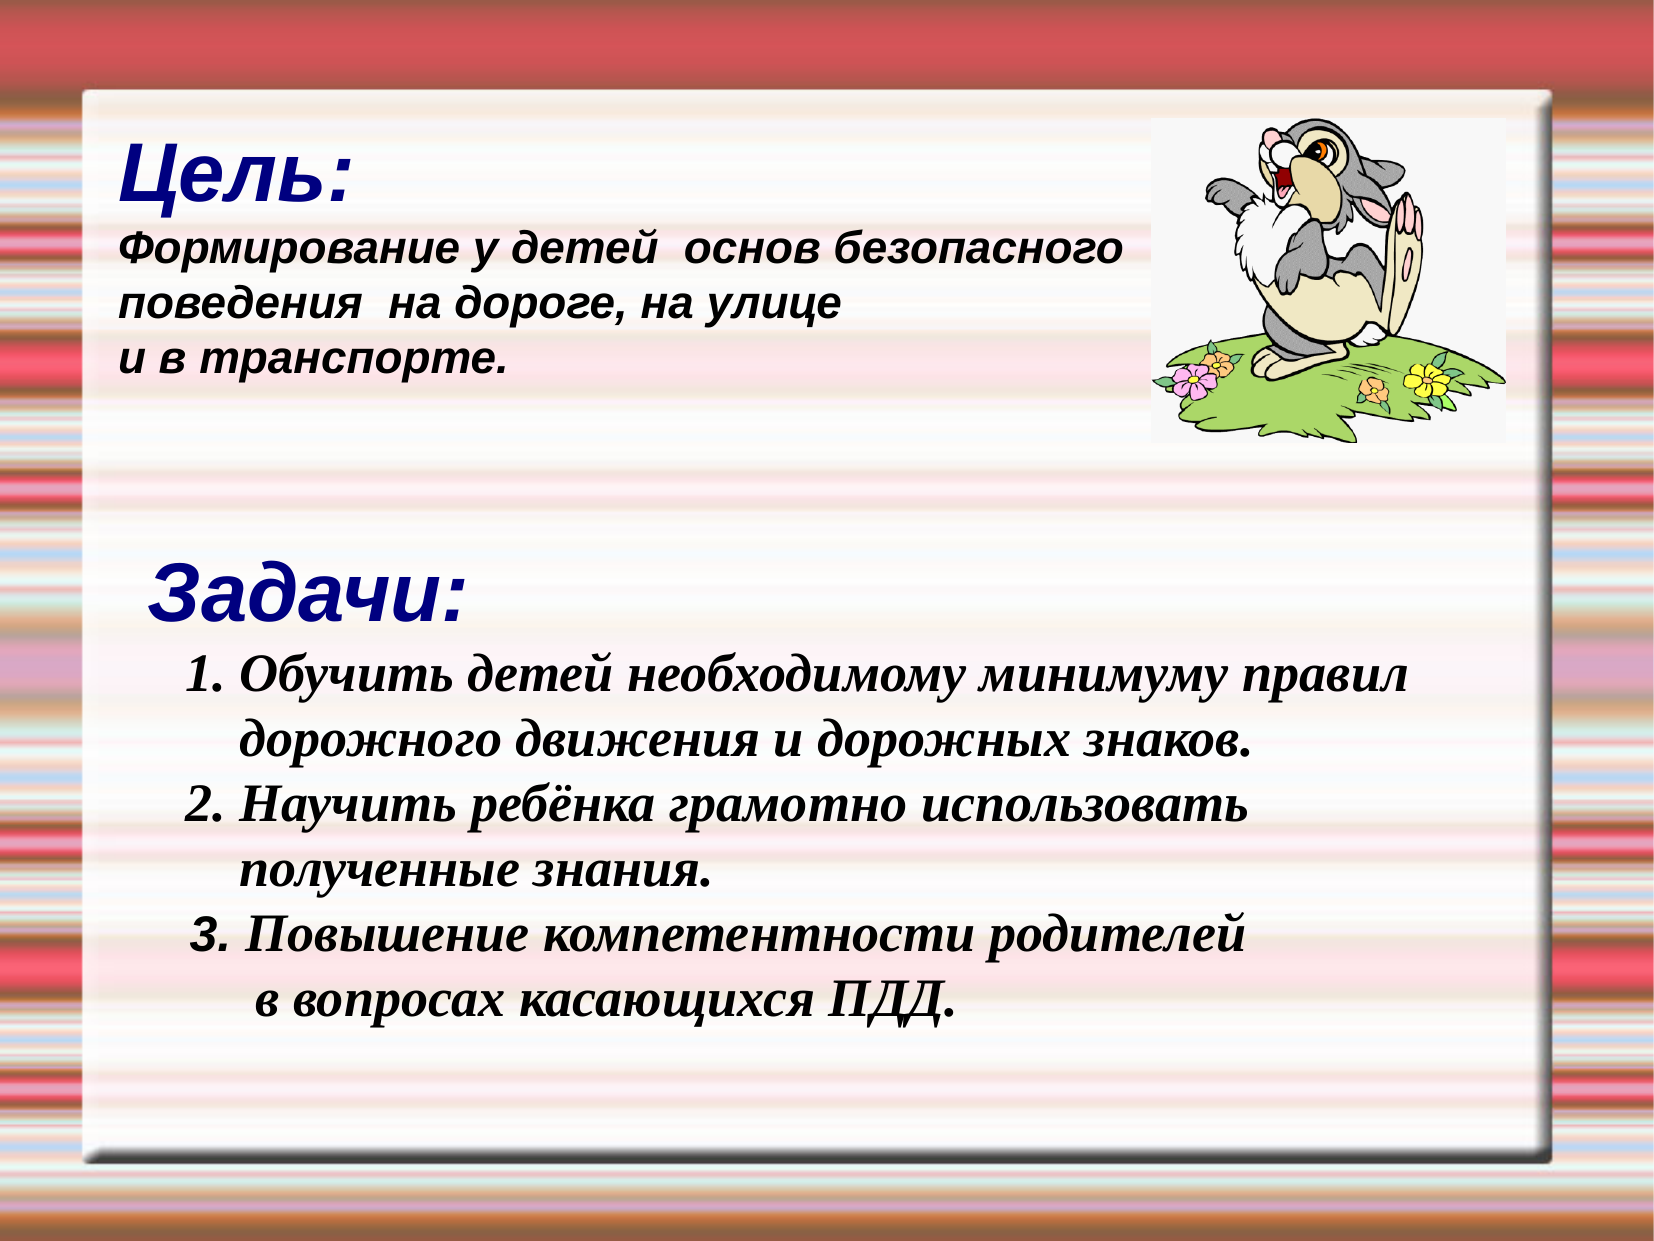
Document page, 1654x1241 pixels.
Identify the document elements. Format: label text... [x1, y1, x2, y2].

picture [1151, 118, 1506, 413]
text_box Цель: Формирование у детей основ безопасного поведения на дороге, на улице и в транспорте. [118, 117, 1182, 367]
text_box Задачи: 1. Обучить детей необходимому минимуму правил дорожного движения и дорожных знаков. 2. Научить ребёнка грамотно использовать полученные знания. 3. Повышение компетентности родителей в вопросах касающихся ПДД. [147, 413, 1506, 1152]
